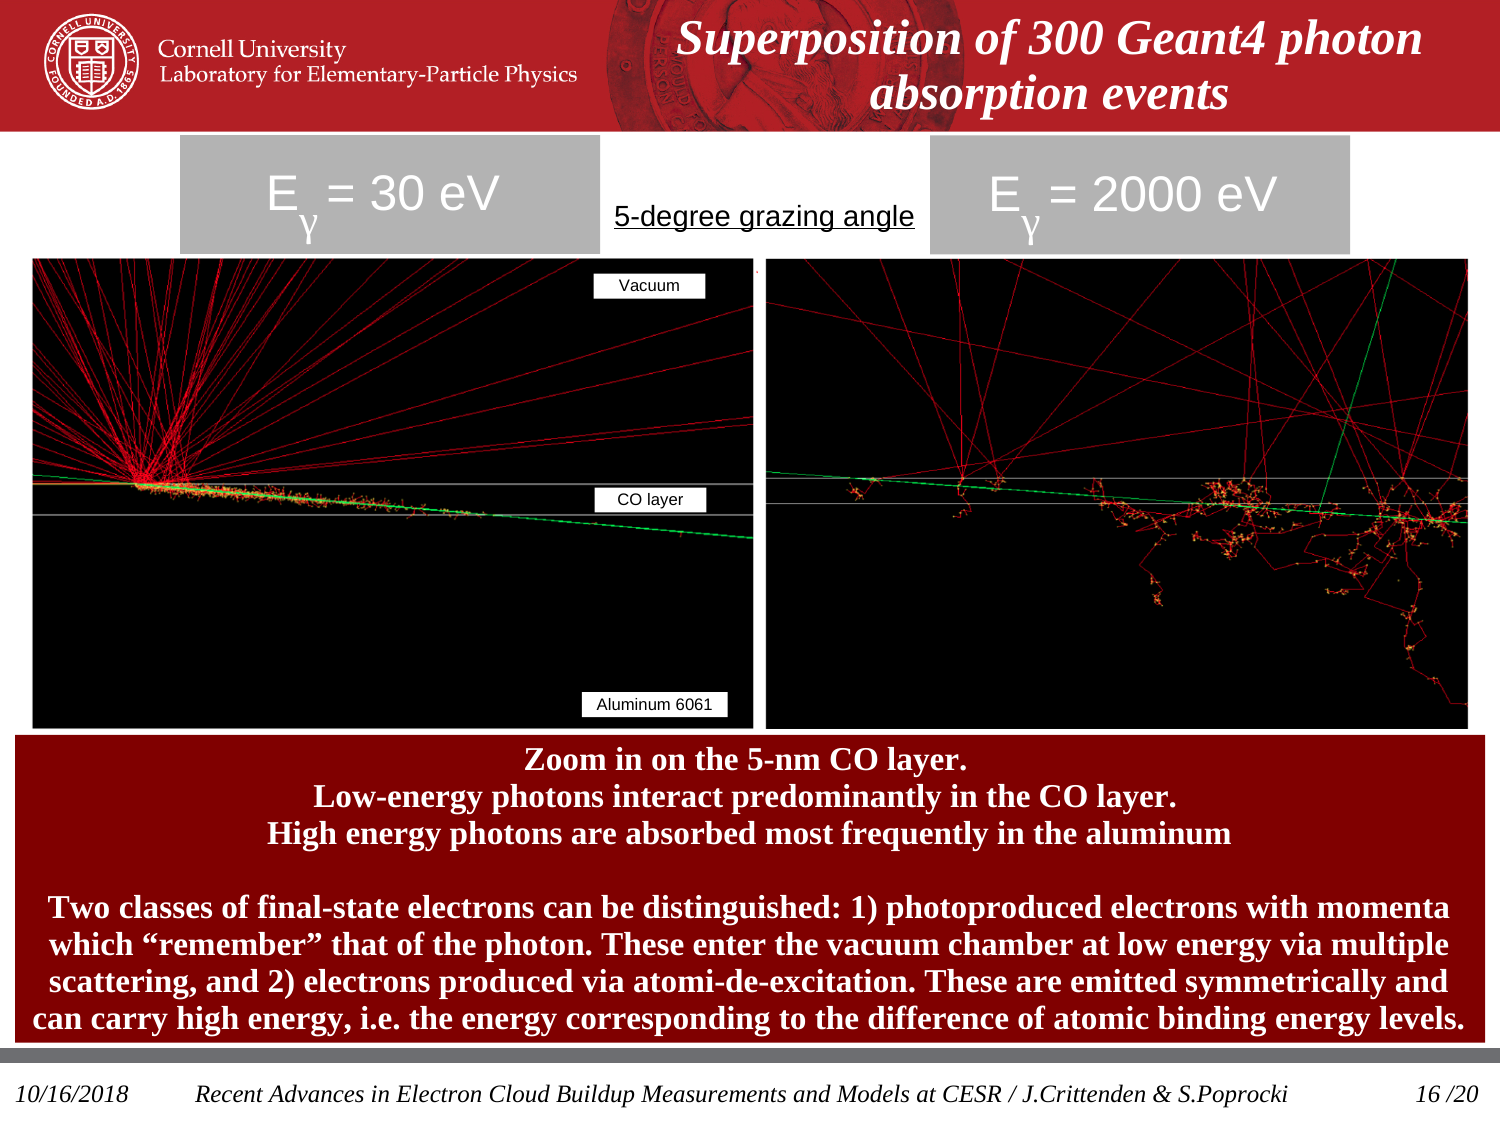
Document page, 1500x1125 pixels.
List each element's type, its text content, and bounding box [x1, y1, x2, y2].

title Superposition of 300 Geant4 photon absorption events [600, 0, 1500, 136]
text_box CO layer [594, 487, 707, 513]
text_box Aluminum 6061 [581, 692, 728, 718]
text_box Vacuum [593, 273, 706, 299]
text_box Eγ = 30 eV [180, 135, 601, 254]
picture [764, 258, 1470, 730]
text_box Zoom in on the 5-nm CO layer. Low-energy photons interact predominantly in the CO layer. High energy photons are absorbed most frequently in the aluminum Two classes of final-state electrons can be distinguished: 1) photoproduced electrons with momenta which “remember” that of the photon. These enter the vacuum chamber at low energy via multiple scattering, and 2) electrons produced via atomi-de-excitation. These are emitted symmetrically and can carry high energy, i.e. the energy corresponding to the difference of atomic binding energy levels. [15, 734, 1486, 1043]
picture [0, 0, 600, 132]
text_box 5-degree grazing angle [599, 179, 931, 240]
picture [25, 253, 758, 734]
text_box Eγ = 2000 eV [930, 135, 1351, 255]
